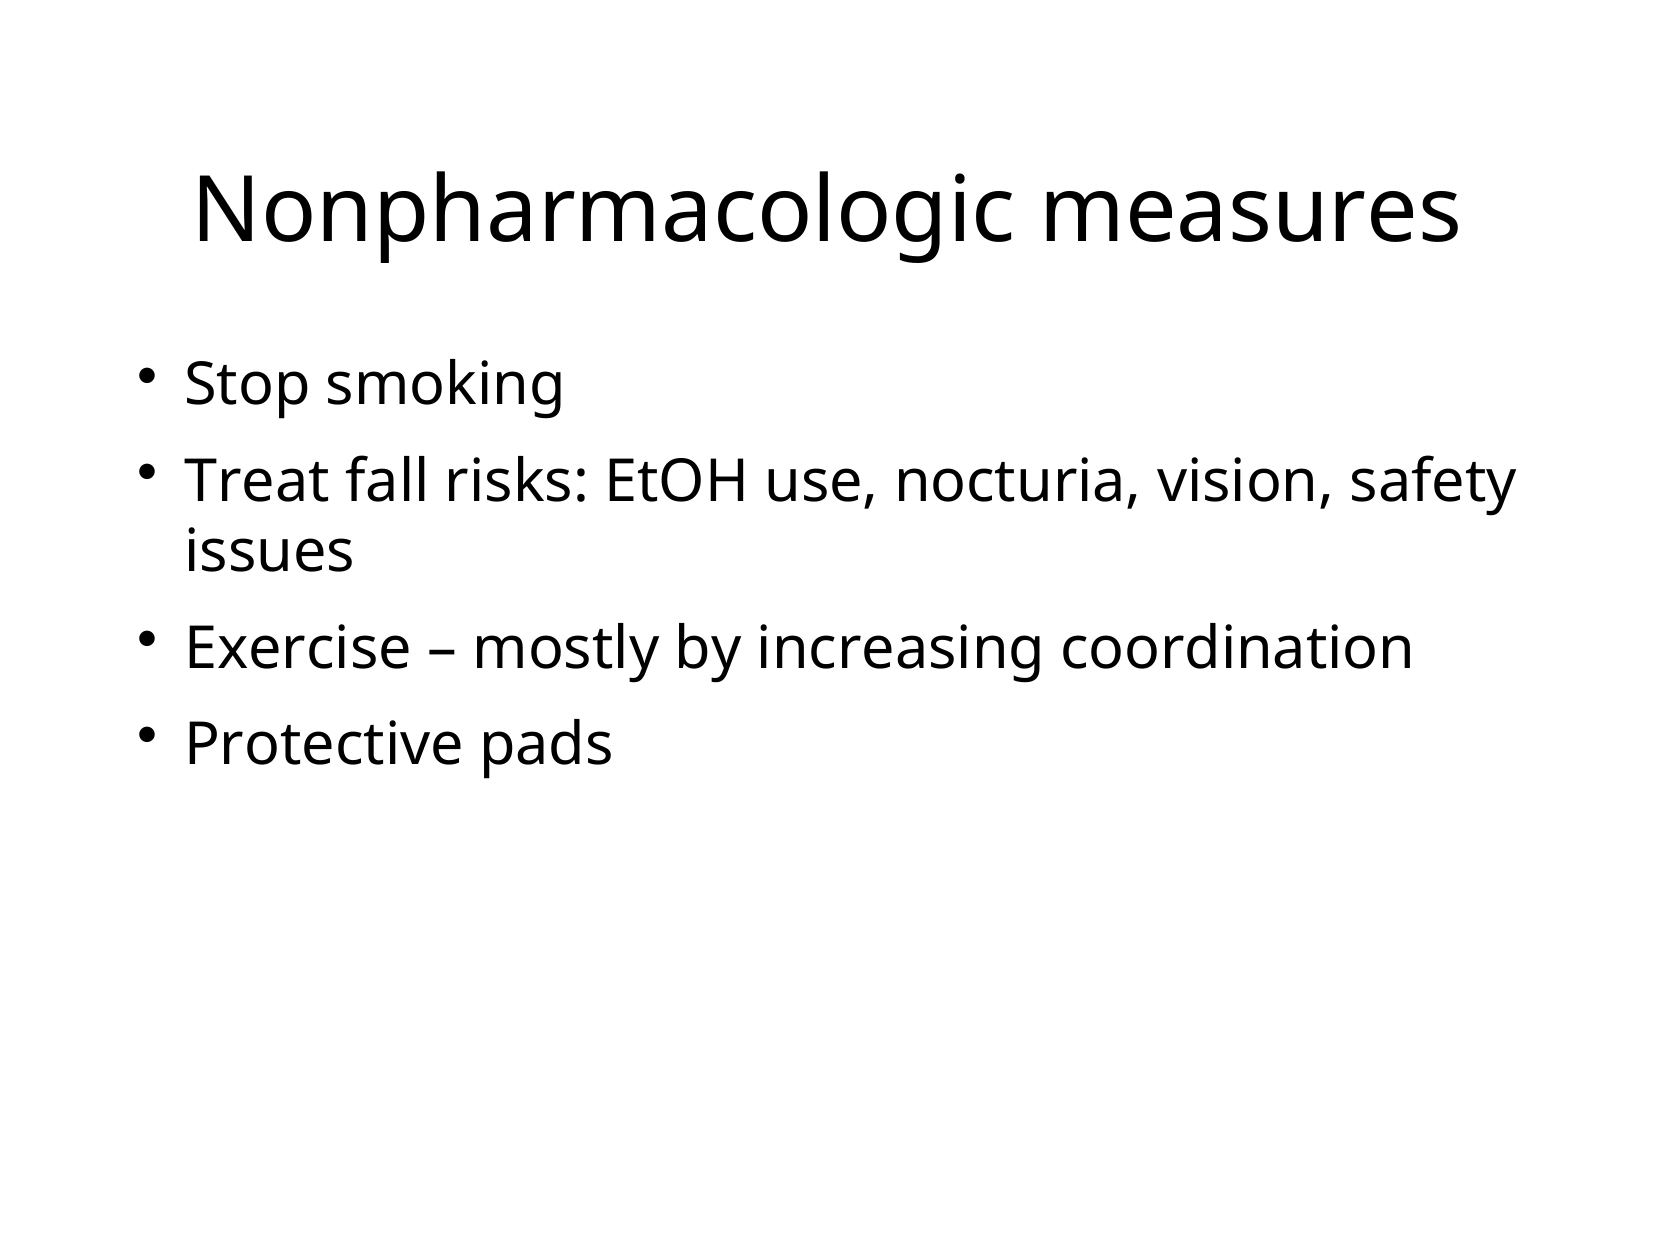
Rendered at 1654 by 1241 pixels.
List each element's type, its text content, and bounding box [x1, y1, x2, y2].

list Stop smoking Treat fall risks: EtOH use, nocturia, vision, safety issues Exercise – mostly by increasing coordination Protective pads [121, 344, 1534, 787]
title Nonpharmacologic measures [121, 155, 1534, 258]
